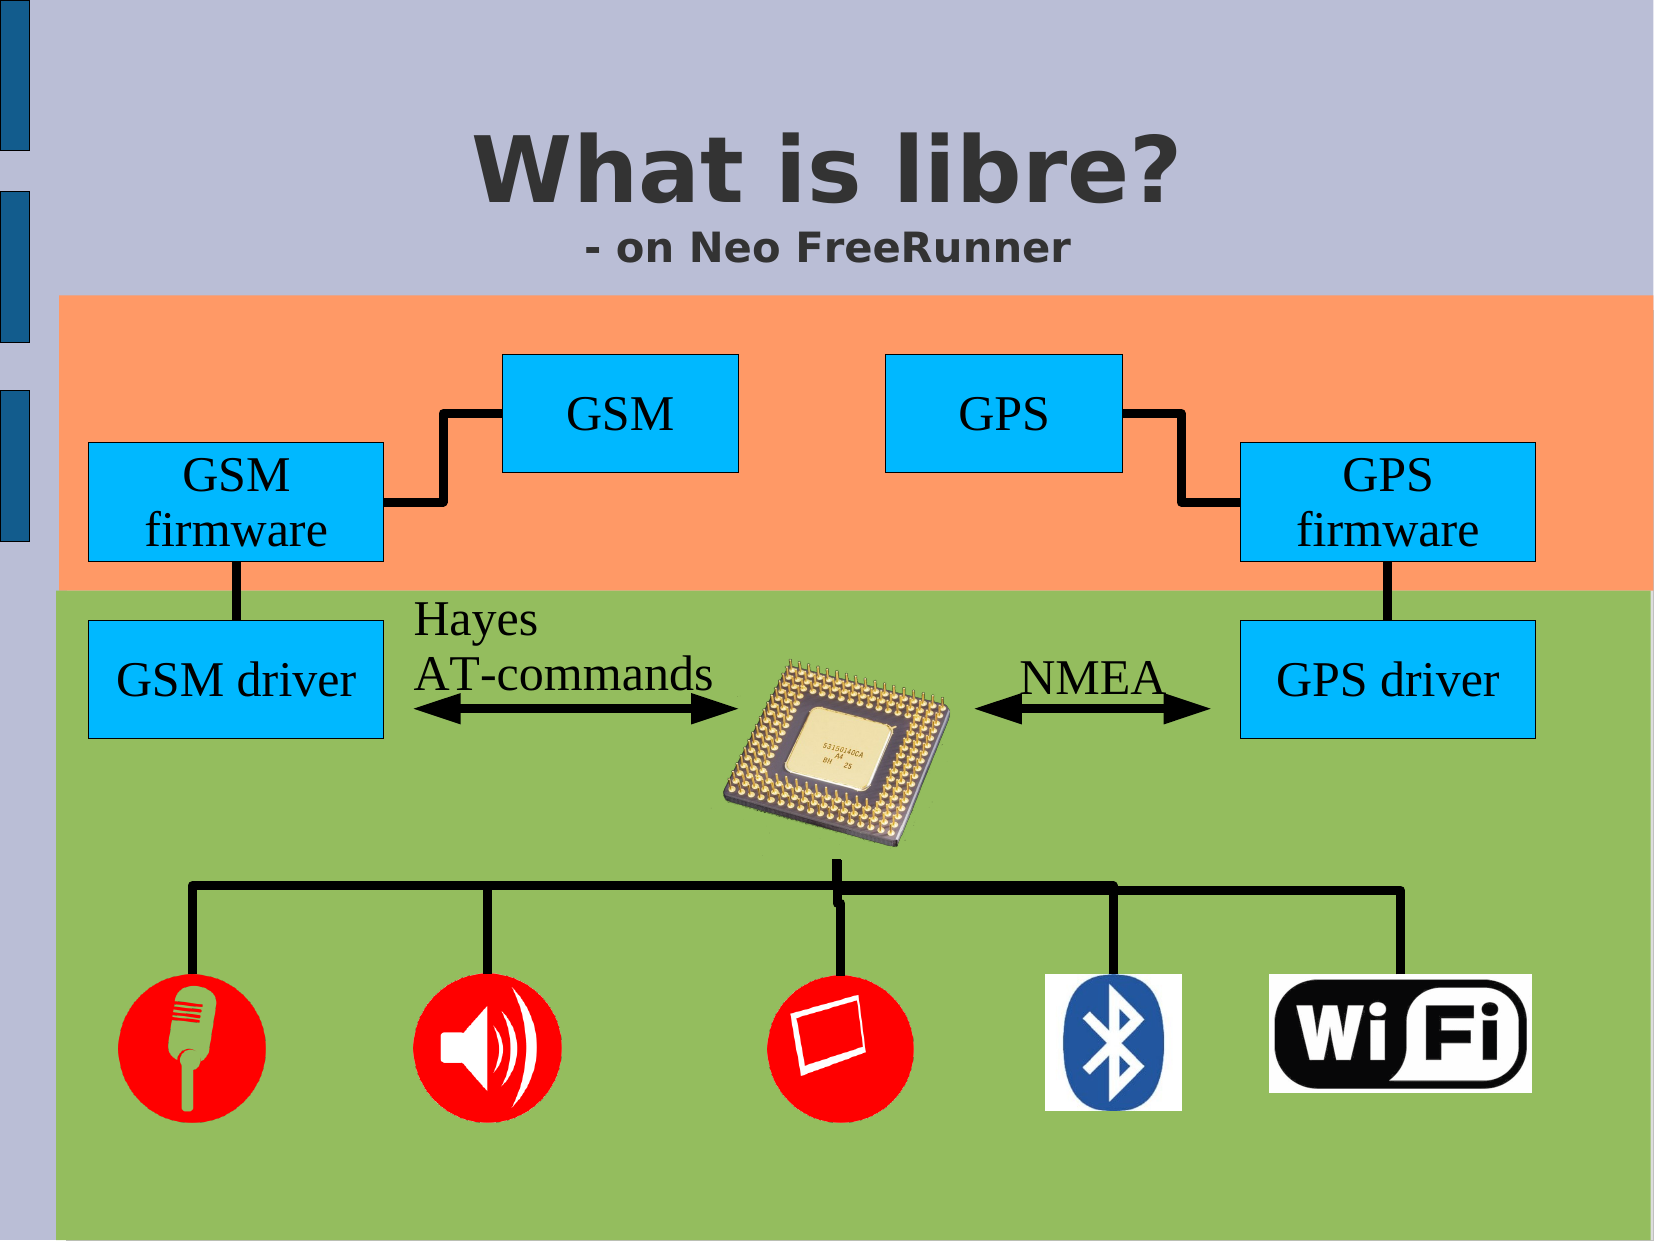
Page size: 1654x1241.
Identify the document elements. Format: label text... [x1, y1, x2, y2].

picture [767, 975, 914, 1123]
picture [413, 973, 562, 1123]
picture [708, 649, 966, 860]
text_box GSM [502, 354, 739, 473]
text_box GSM driver [88, 620, 384, 739]
picture [1045, 974, 1182, 1111]
text_box GSM firmware [88, 442, 384, 562]
text_box GPS [885, 354, 1123, 473]
text_box GPS driver [1240, 620, 1536, 739]
text_box NMEA [1019, 649, 1167, 704]
picture [1269, 974, 1532, 1093]
text_box [56, 295, 1654, 1241]
title What is libre? - on Neo FreeRunner [121, 91, 1534, 295]
text_box GPS firmware [1240, 442, 1536, 562]
picture [118, 974, 266, 1123]
text_box Hayes AT-commands [413, 590, 714, 712]
